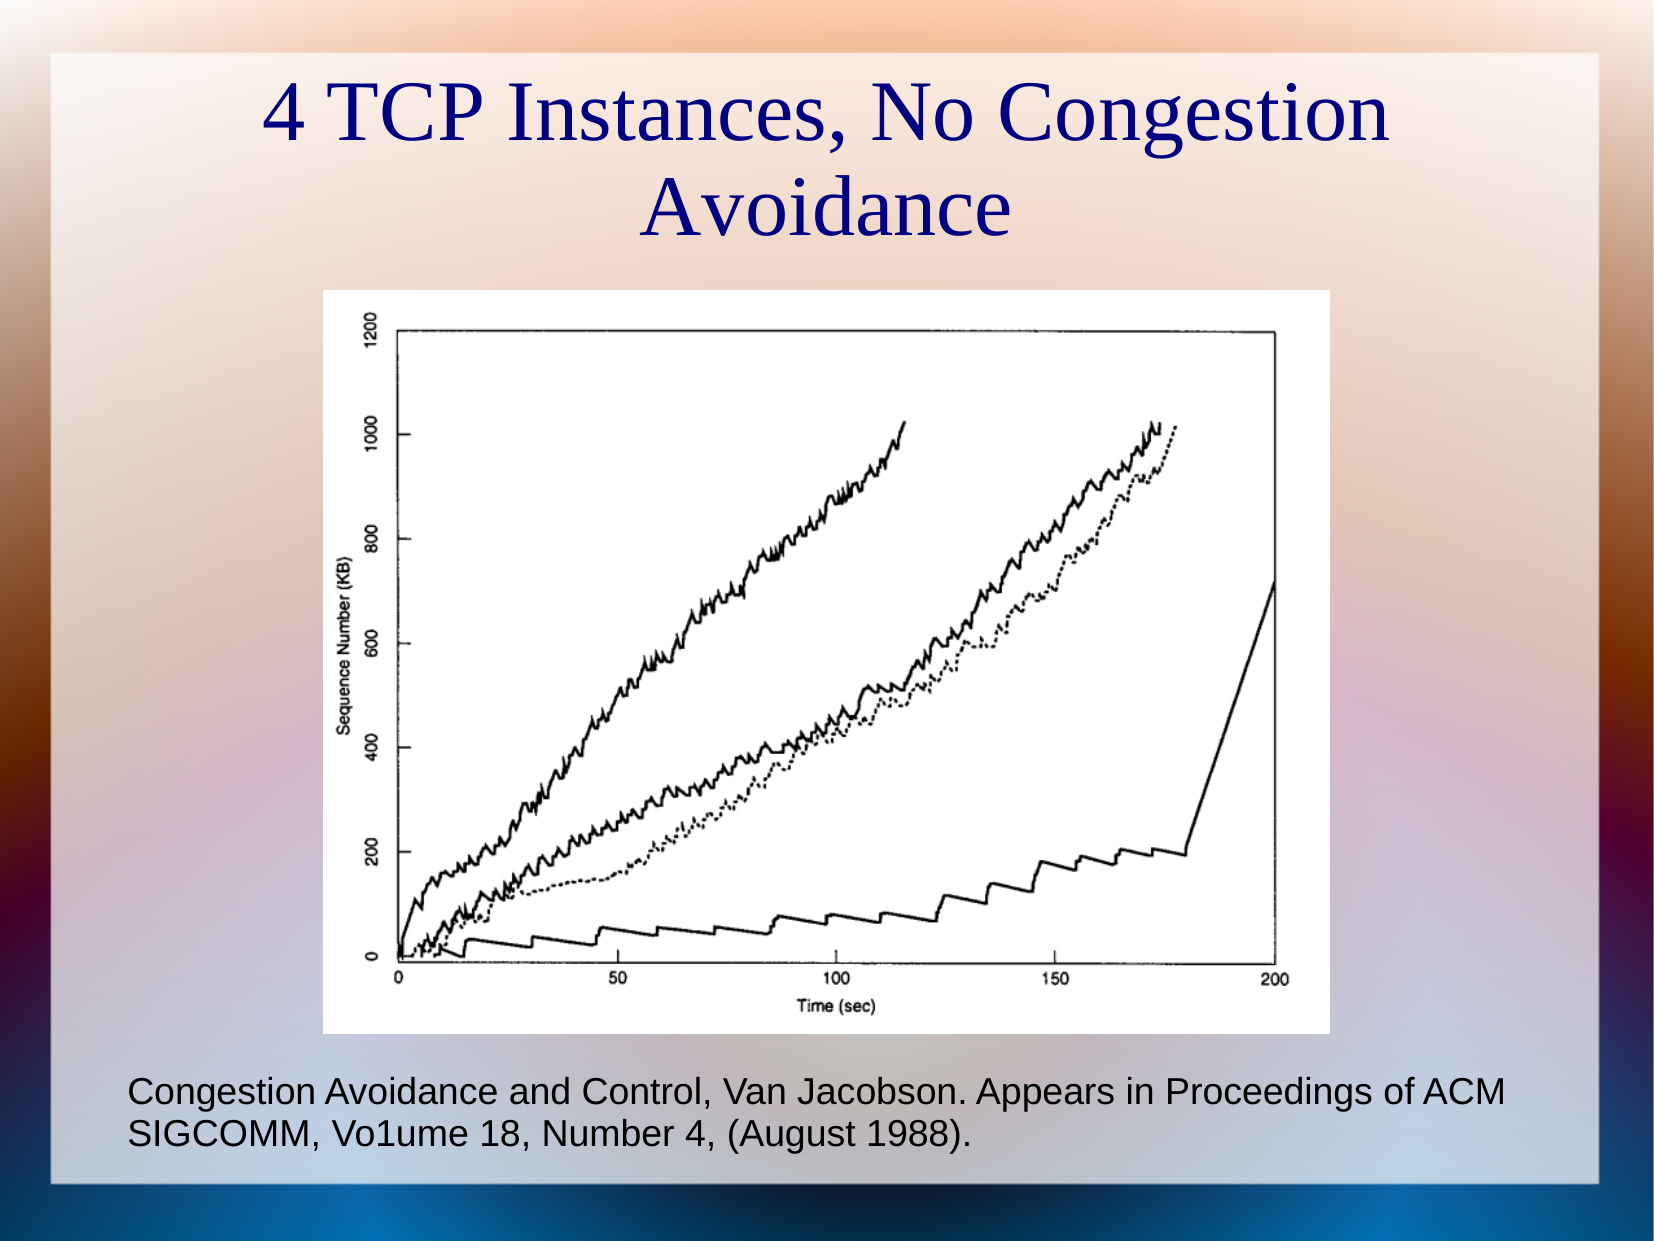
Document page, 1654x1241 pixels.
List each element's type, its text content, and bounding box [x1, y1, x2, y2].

picture [0, 0, 1654, 1241]
title 4 TCP Instances, No Congestion Avoidance [82, 55, 1571, 263]
text_box Congestion Avoidance and Control, Van Jacobson. Appears in Proceedings of ACM SIGCOMM, Vo1ume 18, Number 4, (August 1988). [112, 1063, 1577, 1163]
